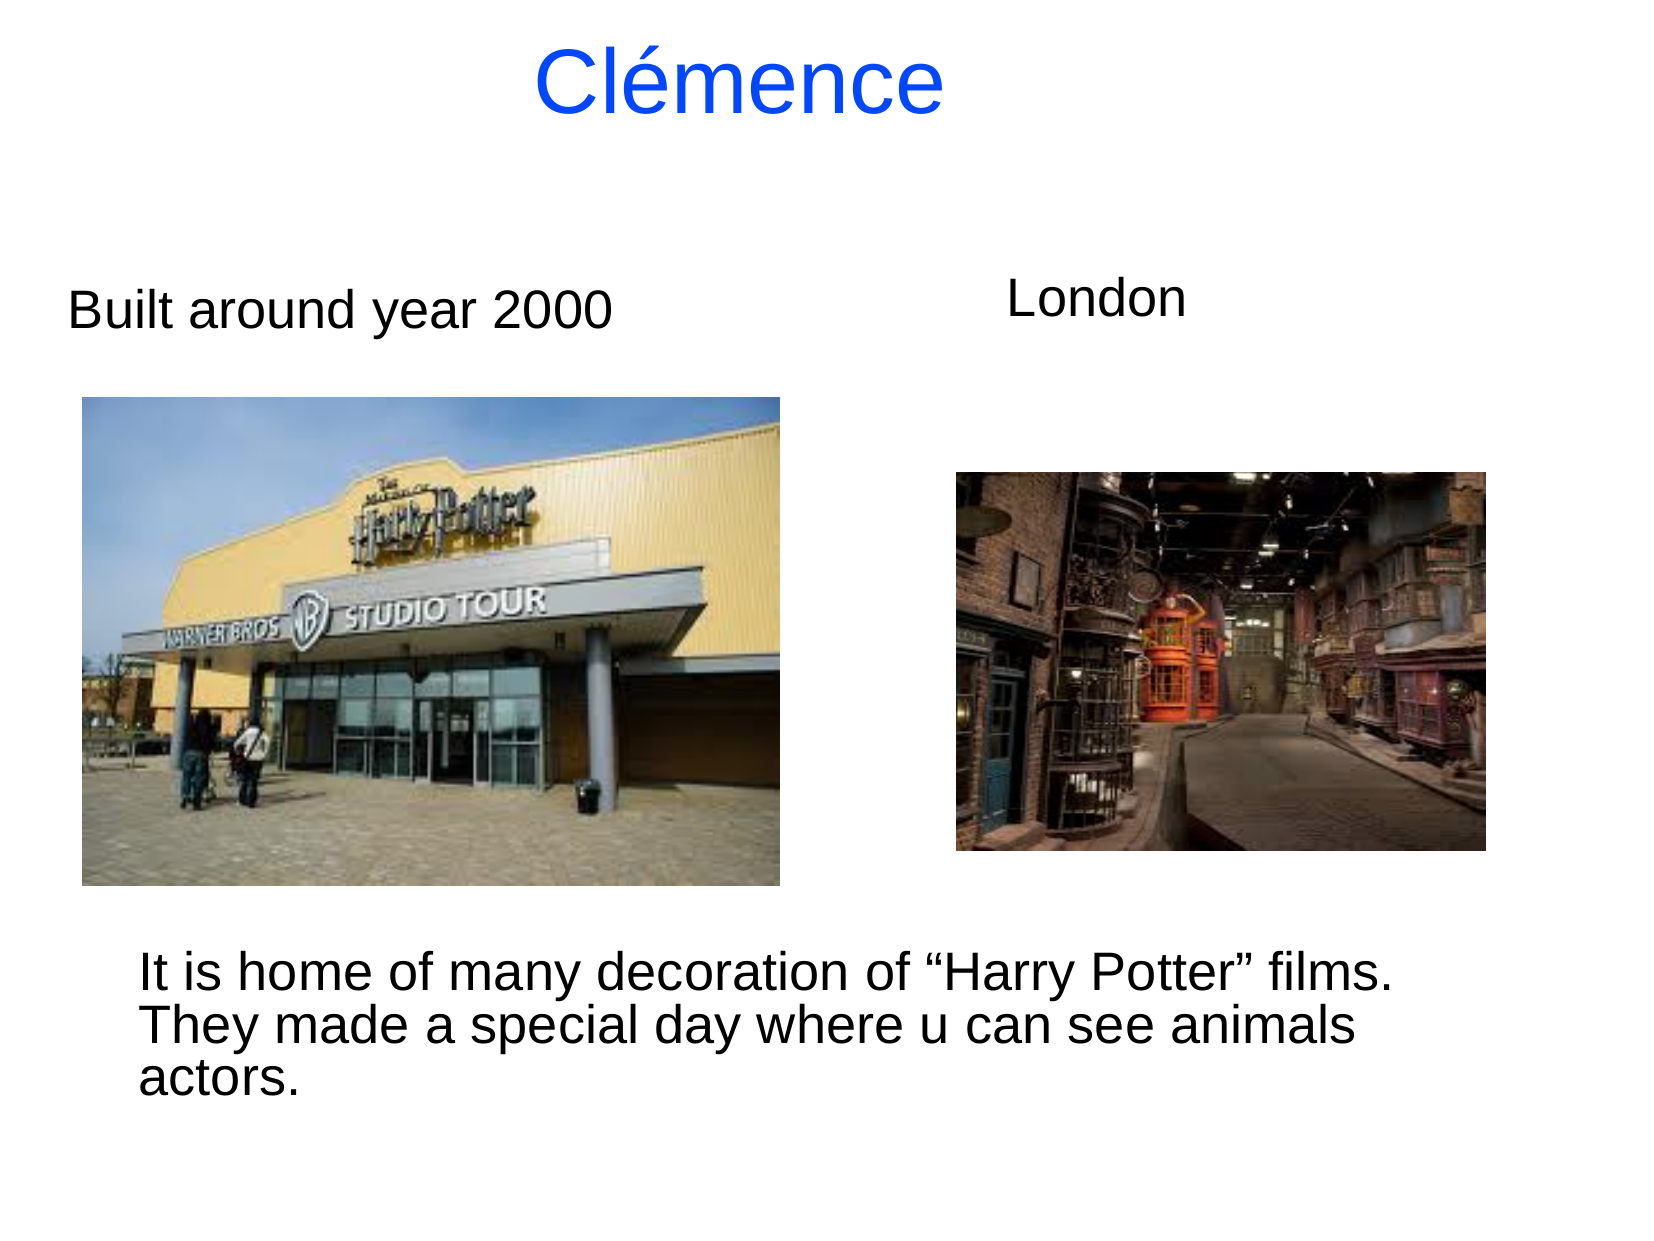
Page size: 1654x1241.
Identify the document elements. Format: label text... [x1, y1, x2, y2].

text_box Built around year 2000 [53, 278, 674, 355]
text_box London [992, 266, 1465, 343]
picture [82, 397, 780, 886]
text_box It is home of many decoration of “Harry Potter” films. They made a special day where u can see animals actors. [123, 941, 1453, 1123]
text_box Clémence [366, 35, 1359, 140]
picture [956, 472, 1486, 851]
